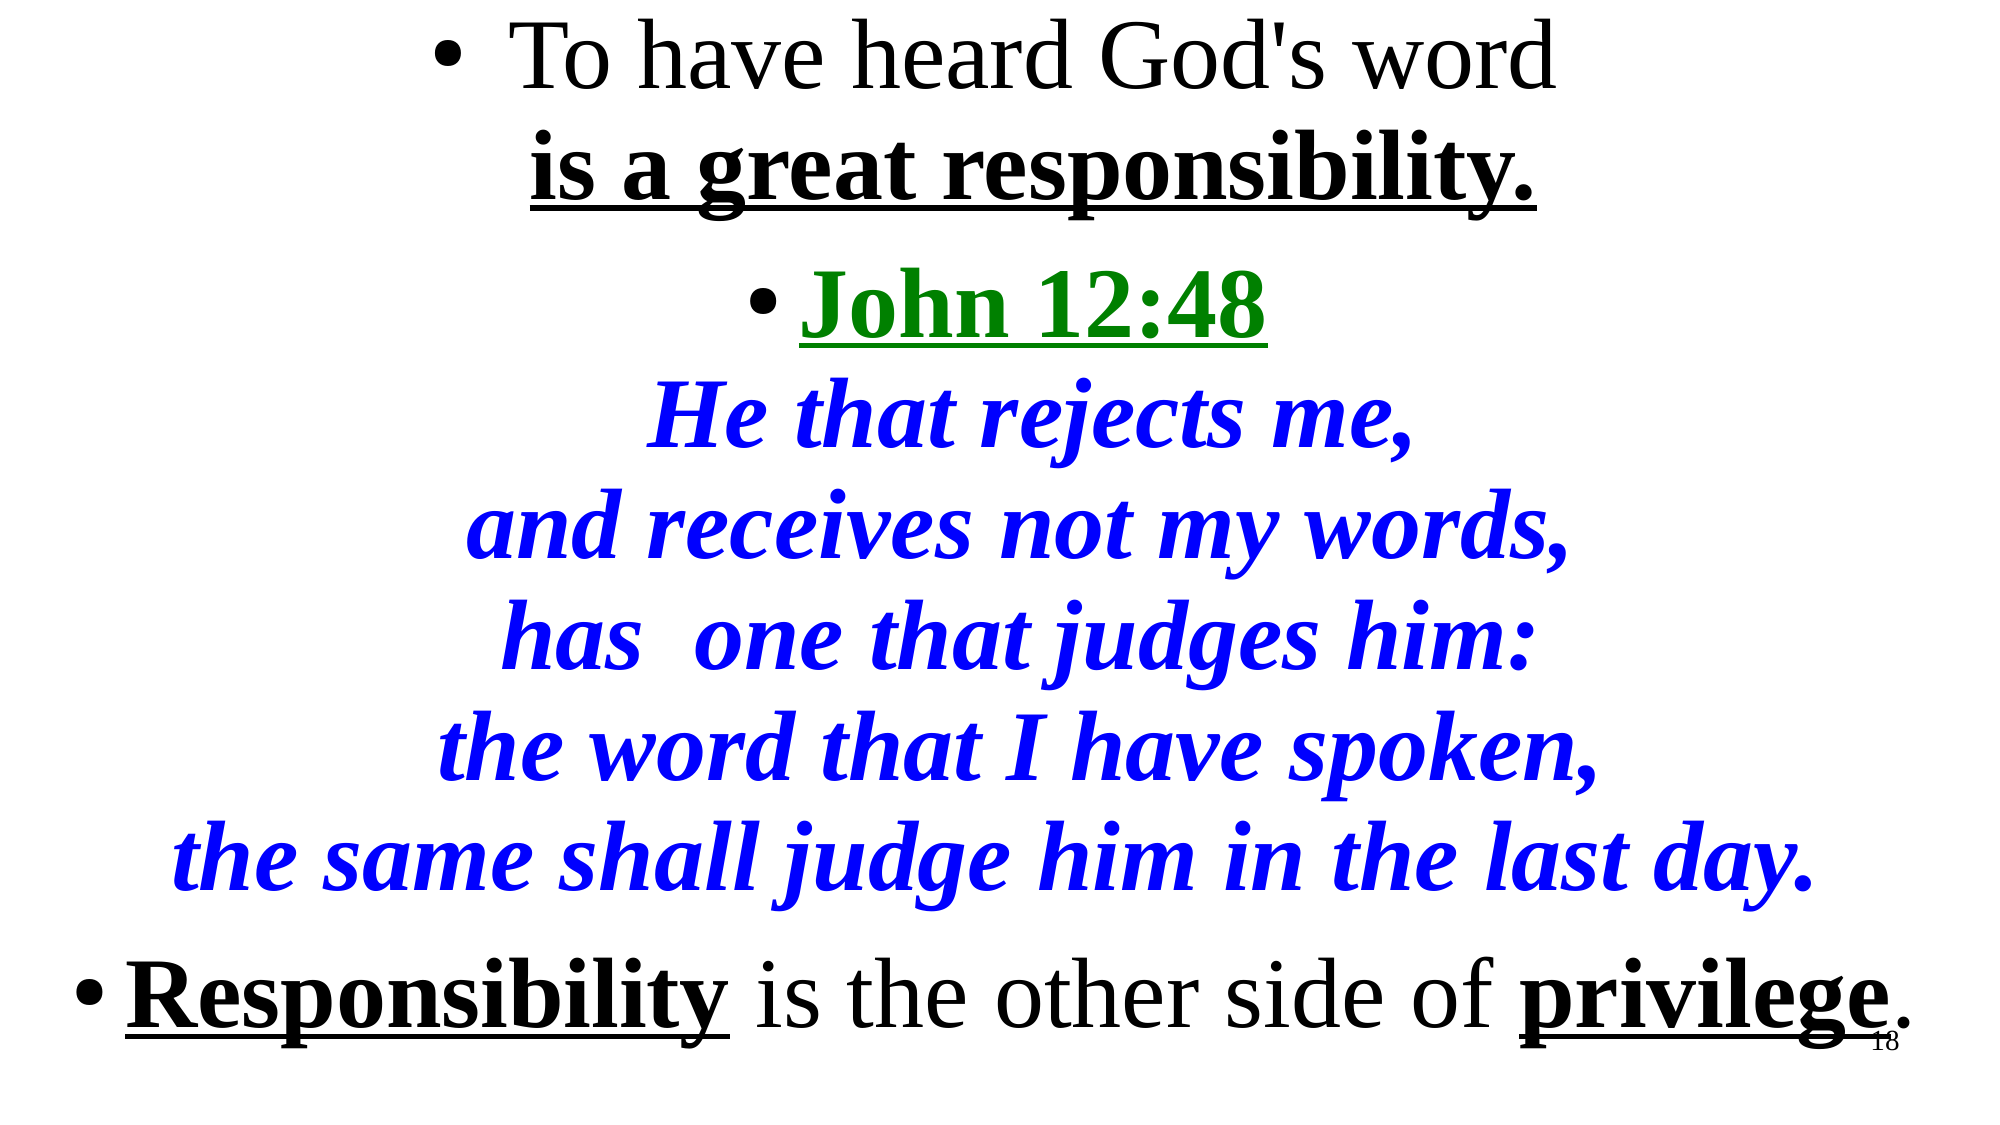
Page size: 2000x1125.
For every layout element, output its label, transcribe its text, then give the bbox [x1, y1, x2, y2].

list To have heard God's word is a great responsibility. John 12:48 He that rejects me, and receives not my words, has one that judges him: the word that I have spoken, the same shall judge him in the last day. Responsibility is the other side of privilege. [0, 0, 1996, 1123]
